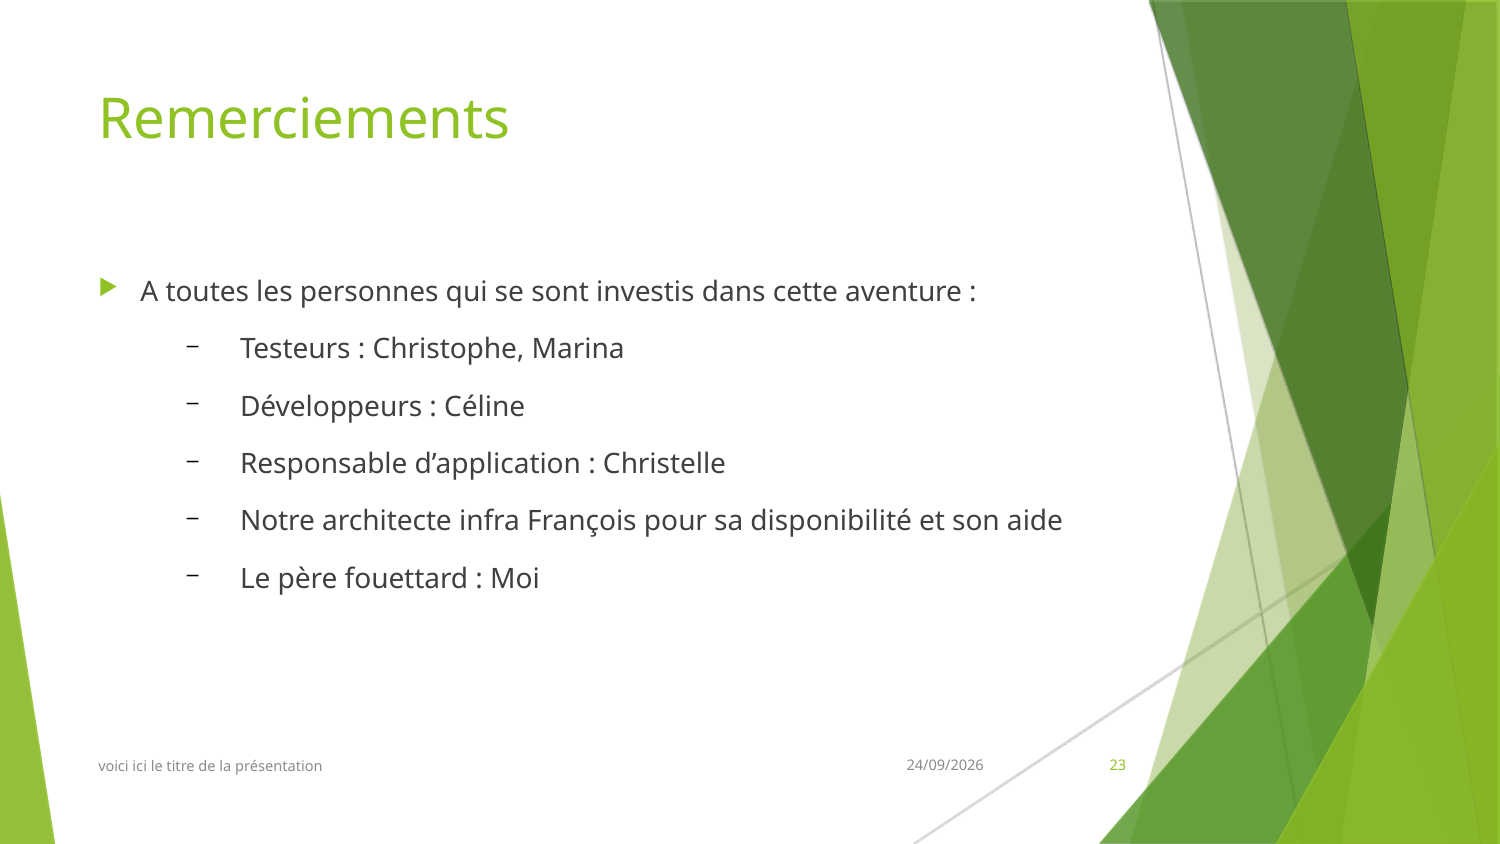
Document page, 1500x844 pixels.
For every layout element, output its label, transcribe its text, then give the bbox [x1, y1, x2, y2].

footer voici ici le titre de la présentation [83, 743, 859, 789]
slide_number 07/07/2022 [886, 743, 999, 789]
list A toutes les personnes qui se sont investis dans cette aventure : Testeurs : Christophe, Marina Développeurs : Céline Responsable d’application : Christelle Notre architecte infra François pour sa disponibilité et son aide Le père fouettard : Moi [83, 265, 1141, 744]
title Remerciements [83, 75, 1141, 238]
slide_number 9 [1056, 743, 1141, 789]
